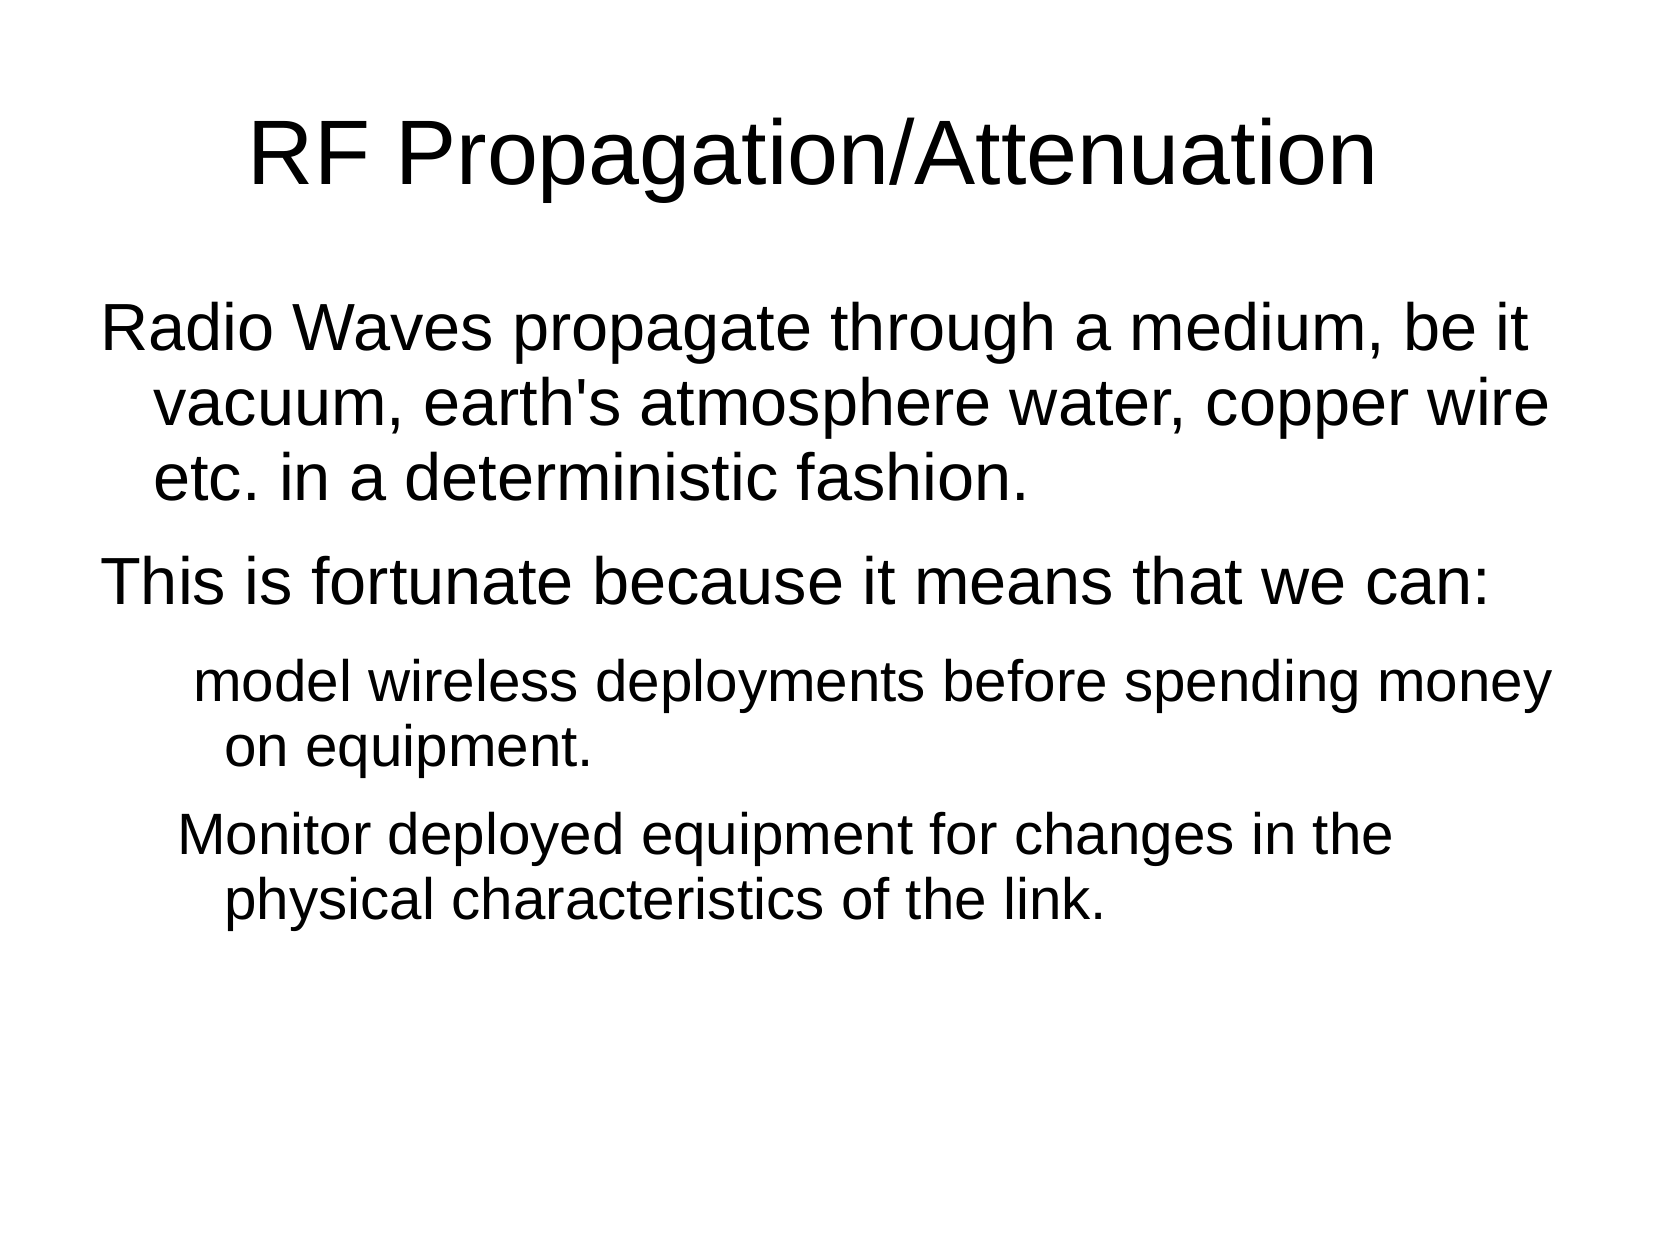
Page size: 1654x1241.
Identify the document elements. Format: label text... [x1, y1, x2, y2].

title RF Propagation/Attenuation [82, 56, 1571, 250]
list Radio Waves propagate through a medium, be it vacuum, earth's atmosphere water, copper wire etc. in a deterministic fashion. This is fortunate because it means that we can: model wireless deployments before spending money on equipment. Monitor deployed equipment for changes in the physical characteristics of the link. [82, 290, 1571, 1094]
